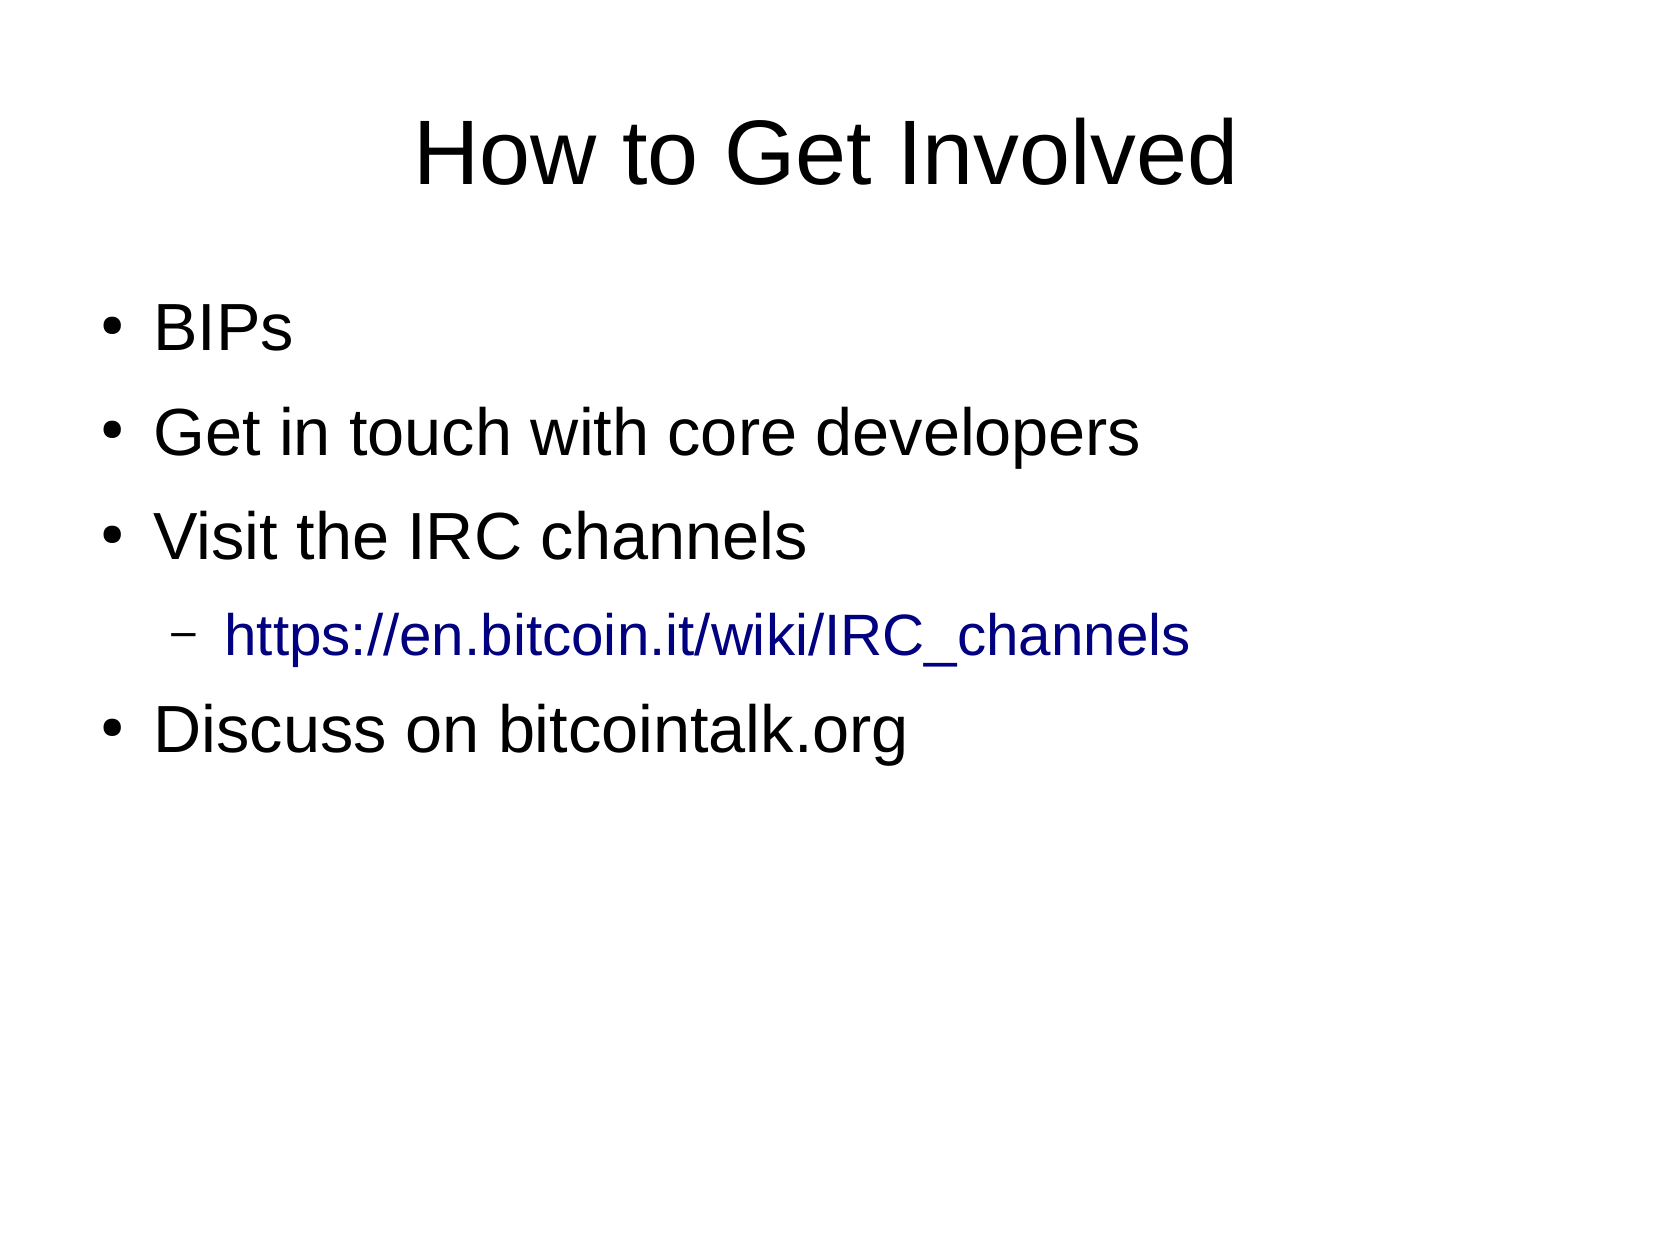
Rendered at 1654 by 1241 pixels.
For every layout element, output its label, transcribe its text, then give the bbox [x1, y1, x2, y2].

title How to Get Involved [82, 49, 1571, 257]
list BIPs Get in touch with core developers Visit the IRC channels https://en.bitcoin.it/wiki/IRC_channels Discuss on bitcointalk.org [82, 290, 1571, 1010]
